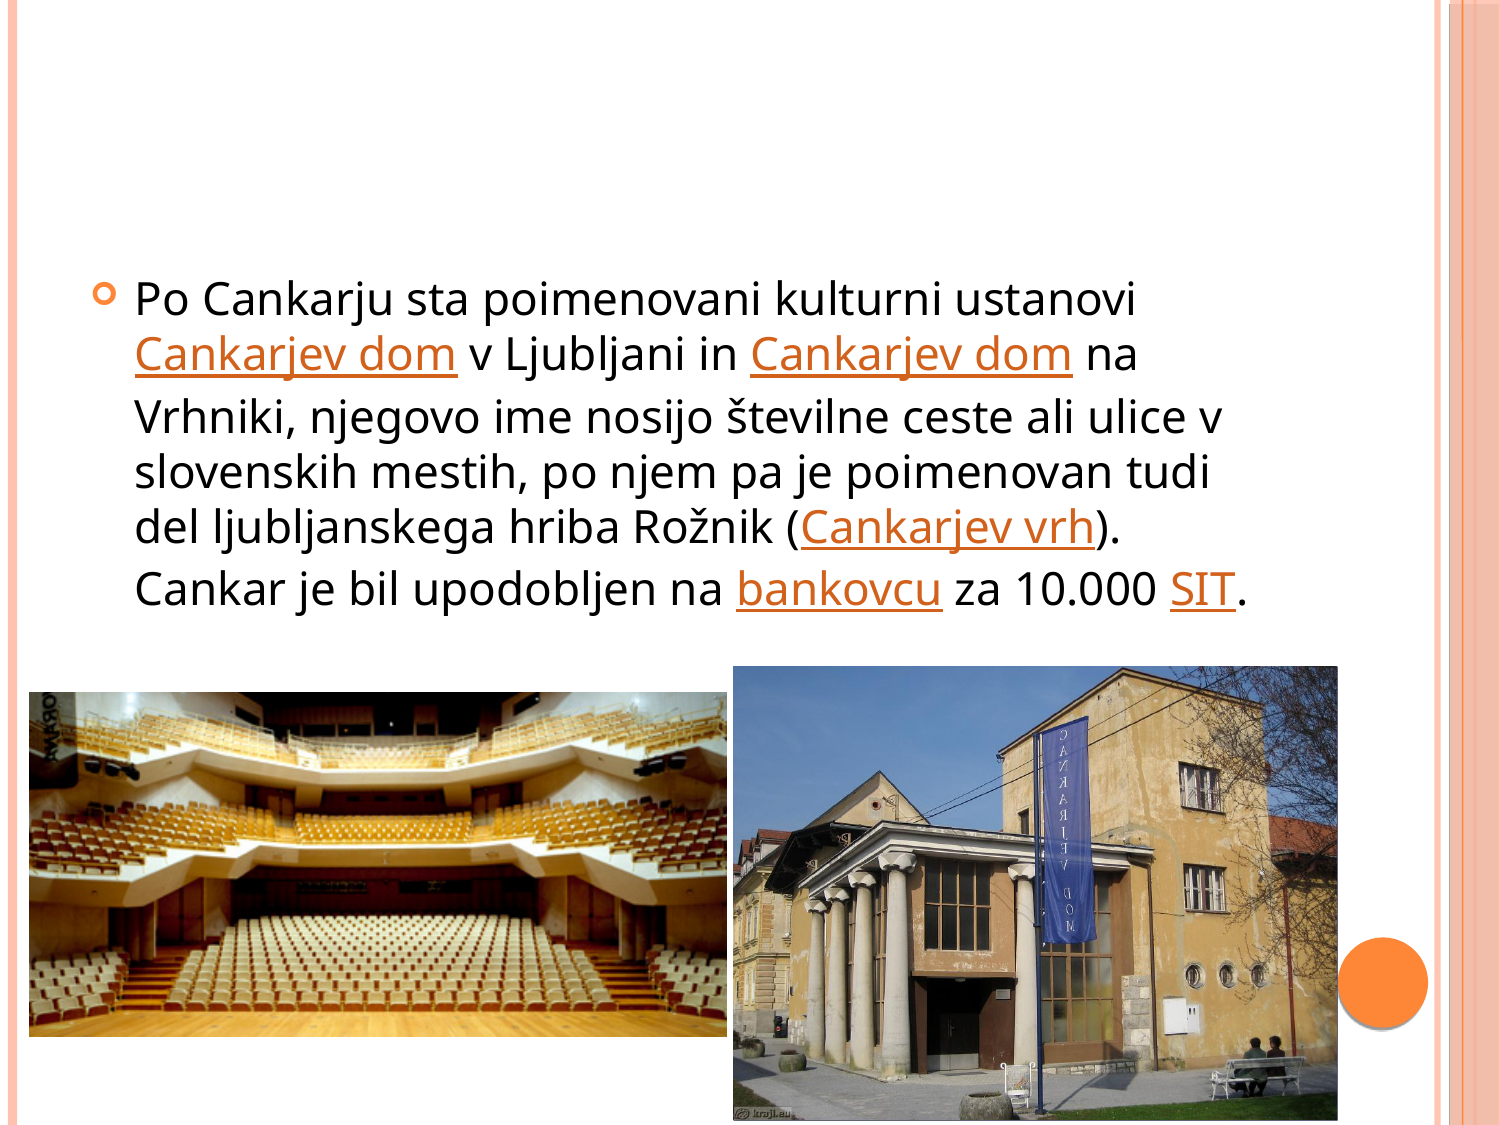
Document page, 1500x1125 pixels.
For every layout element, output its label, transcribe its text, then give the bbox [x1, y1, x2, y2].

picture [29, 692, 727, 1037]
picture [733, 666, 1338, 1121]
list Po Cankarju sta poimenovani kulturni ustanovi Cankarjev dom v Ljubljani in Cankarjev dom na Vrhniki, njegovo ime nosijo številne ceste ali ulice v slovenskih mestih, po njem pa je poimenovan tudi del ljubljanskega hriba Rožnik (Cankarjev vrh). Cankar je bil upodobljen na bankovcu za 10.000 SIT. [75, 262, 1300, 1062]
